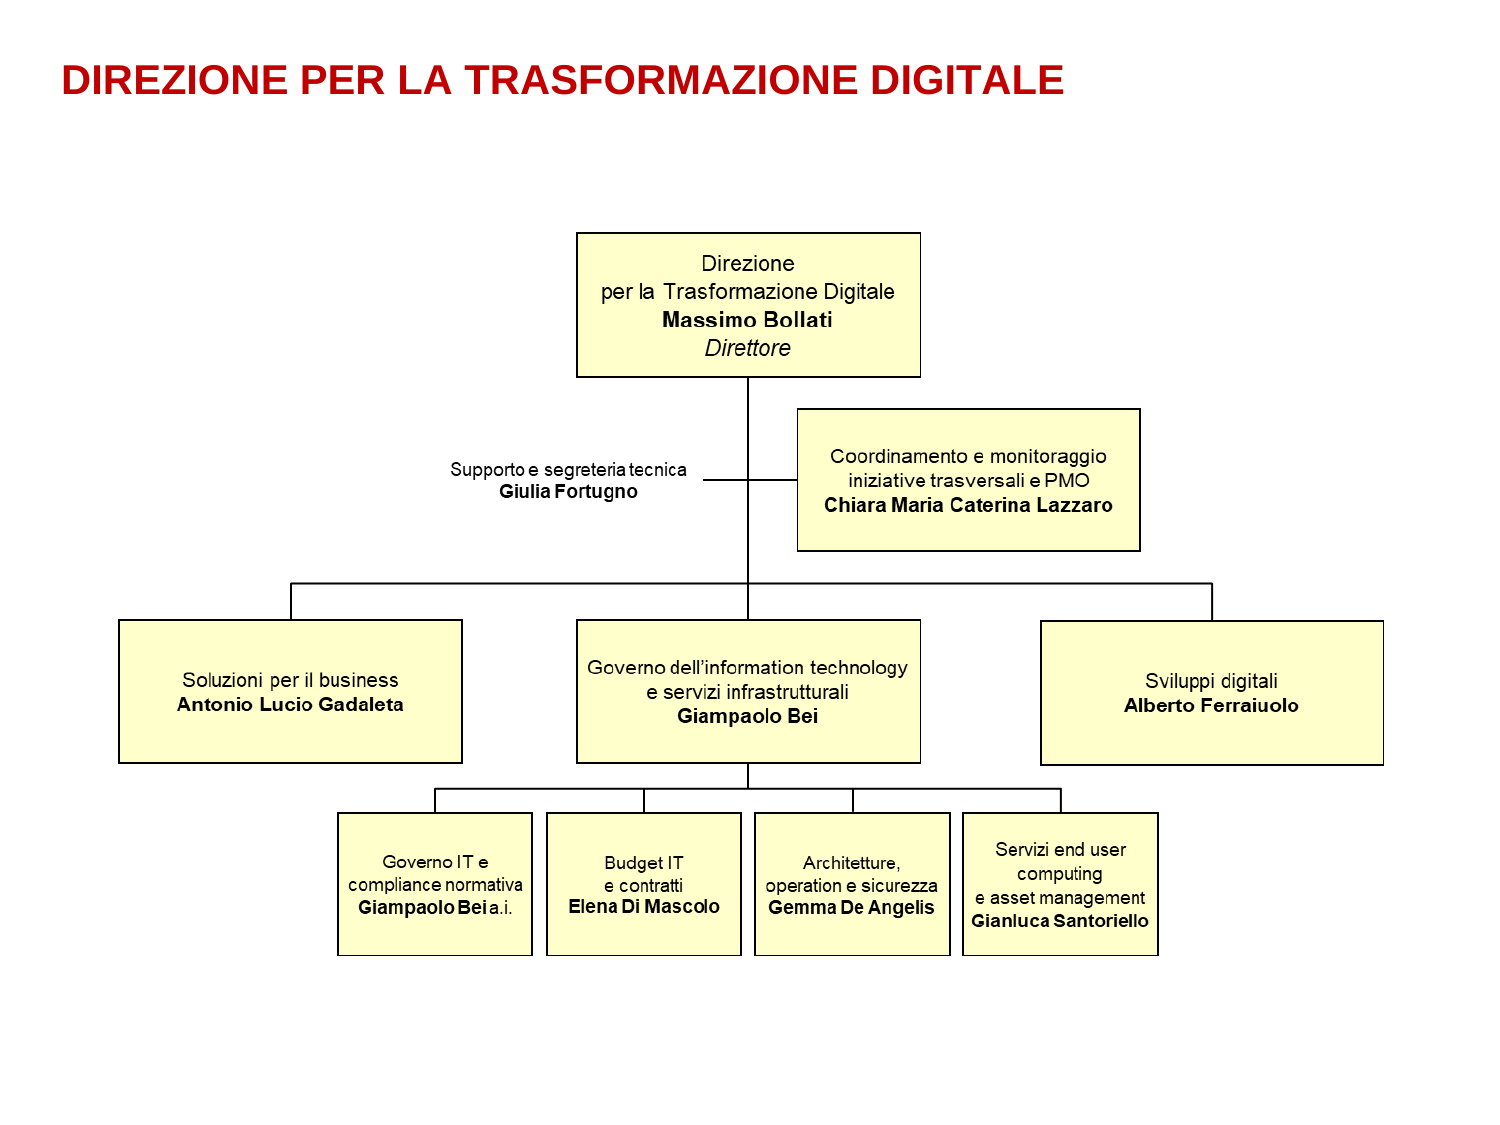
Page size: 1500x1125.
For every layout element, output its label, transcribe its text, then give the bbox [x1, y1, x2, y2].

picture [118, 232, 1384, 956]
text_box DIREZIONE PER LA TRASFORMAZIONE DIGITALE [46, 45, 1387, 128]
